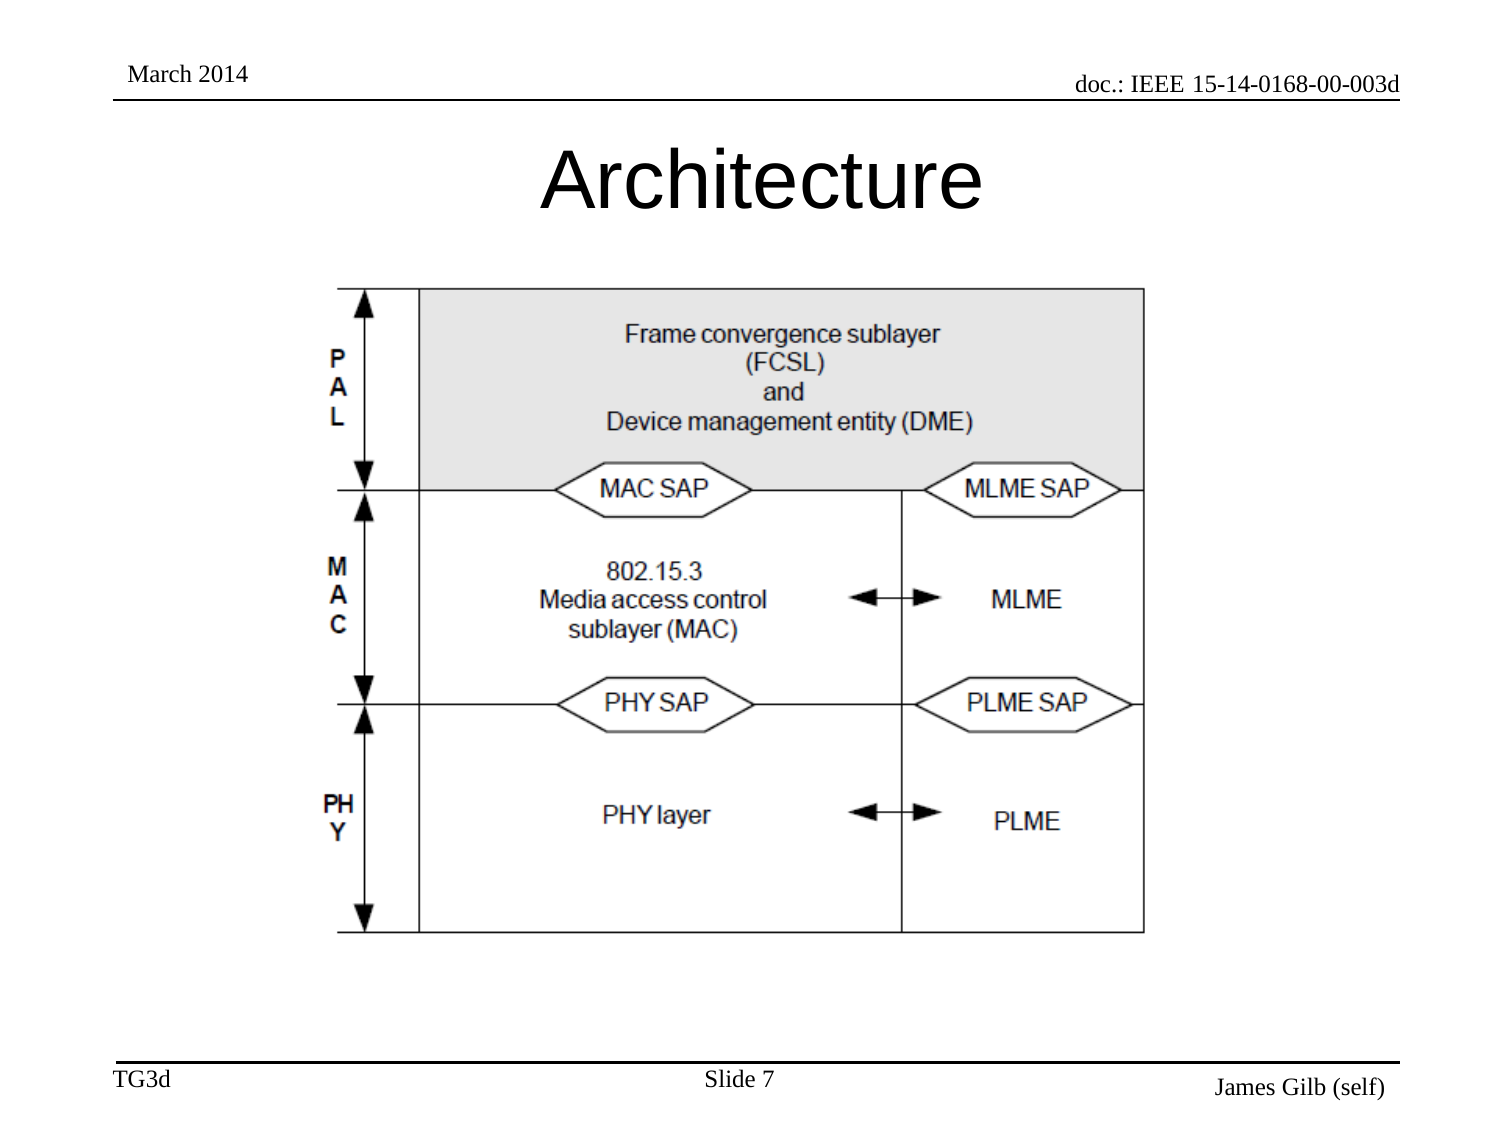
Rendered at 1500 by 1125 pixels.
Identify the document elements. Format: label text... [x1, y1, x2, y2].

title Architecture [125, 112, 1401, 238]
picture [300, 279, 1159, 961]
